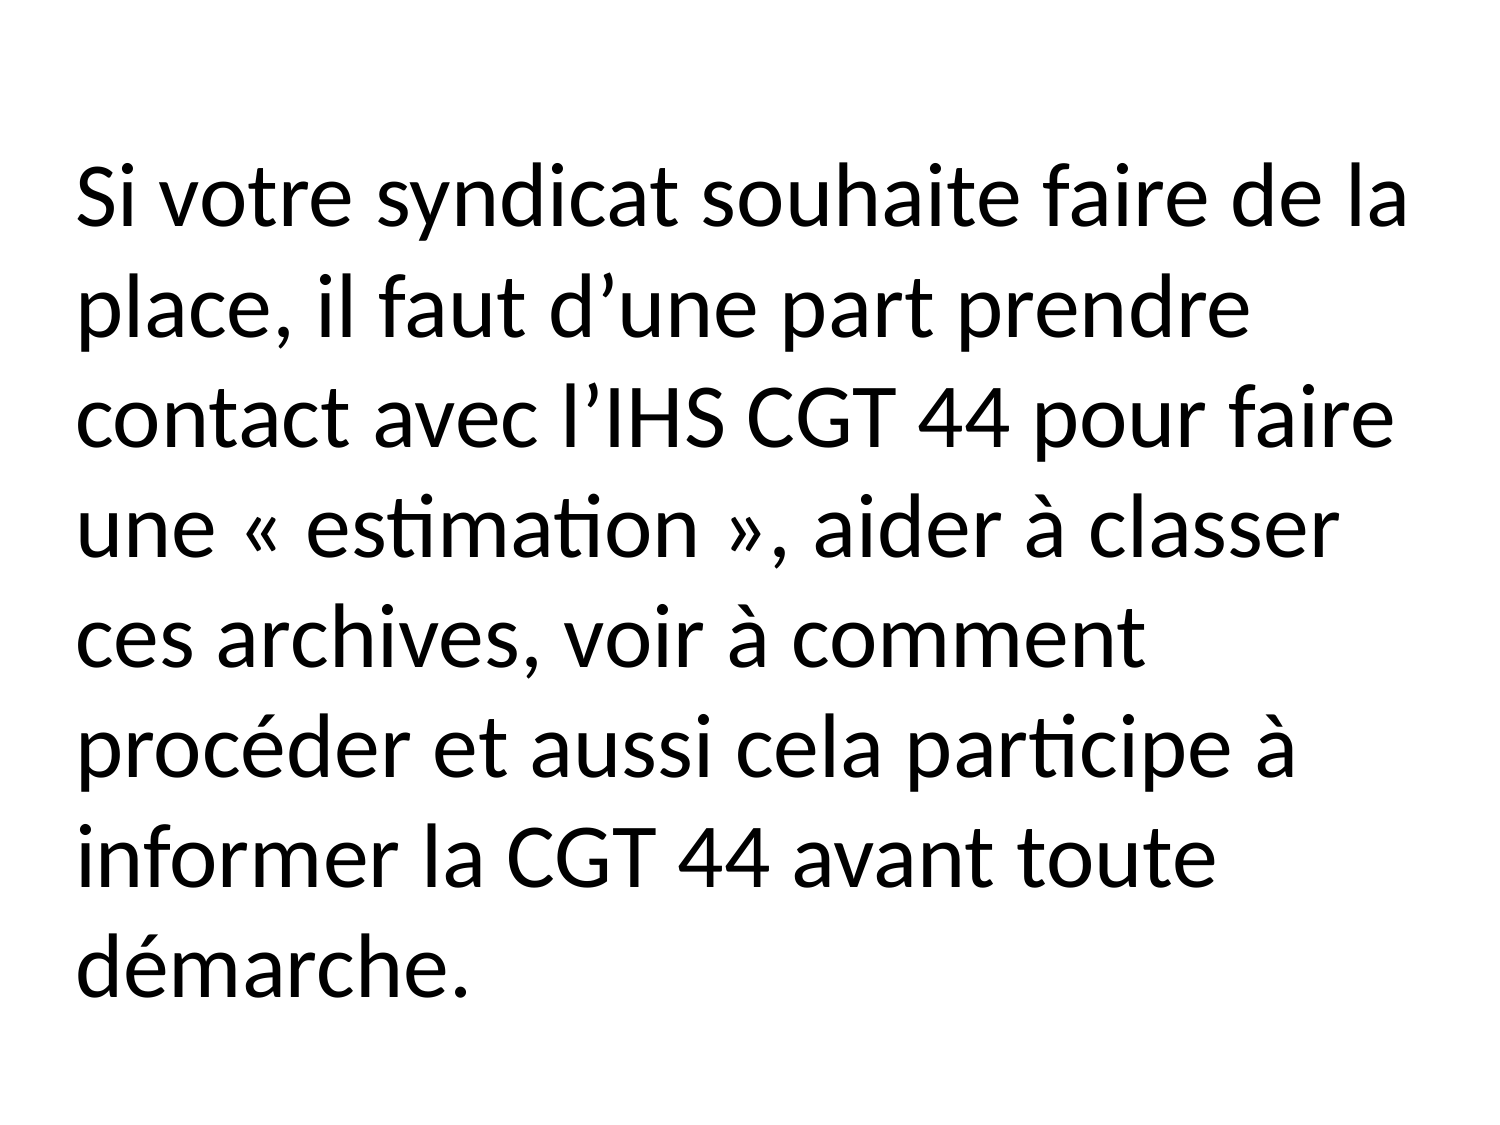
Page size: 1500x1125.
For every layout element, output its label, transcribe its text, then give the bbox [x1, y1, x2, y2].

title Si votre syndicat souhaite faire de la place, il faut d’une part prendre contact avec l’IHS CGT 44 pour faire une « estimation », aider à classer ces archives, voir à comment procéder et aussi cela participe à informer la CGT 44 avant toute démarche. [75, 45, 1425, 1106]
